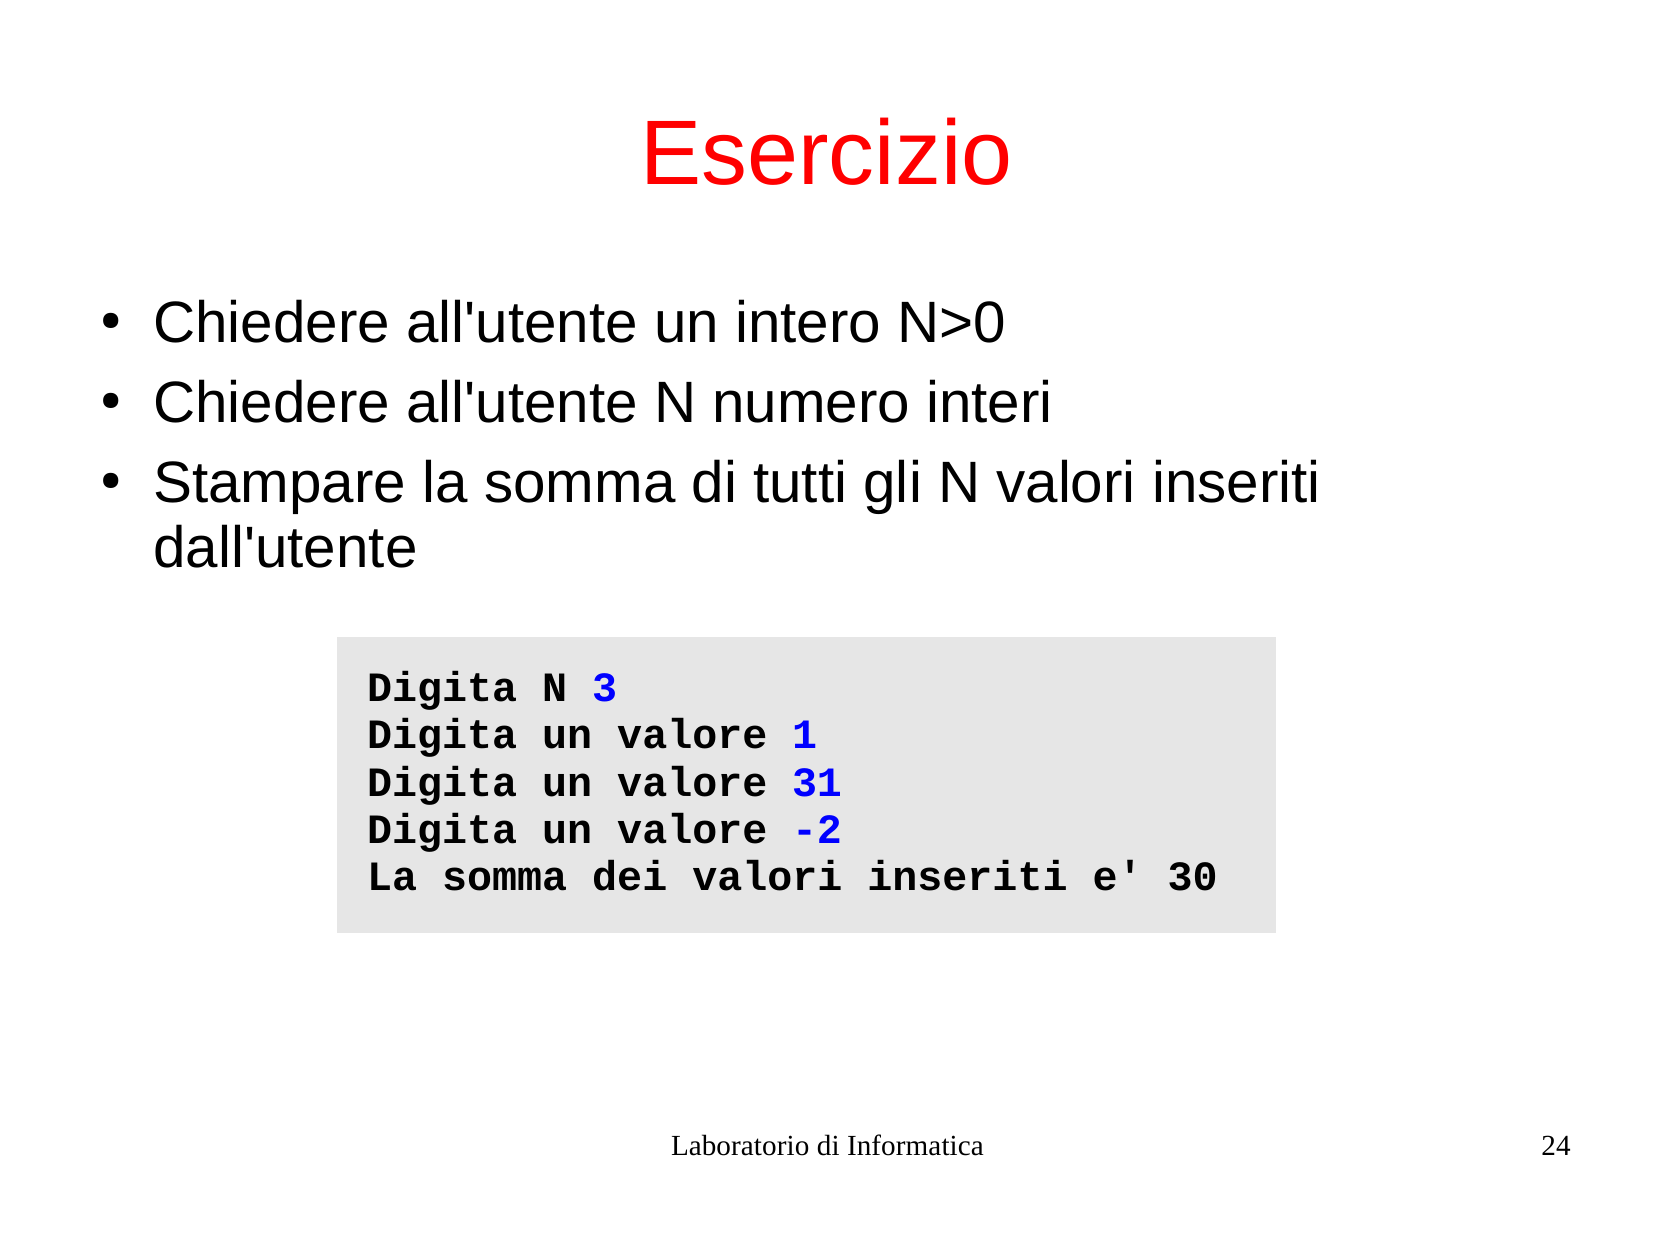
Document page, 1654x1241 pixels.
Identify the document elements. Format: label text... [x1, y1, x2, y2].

list Chiedere all'utente un intero N>0 Chiedere all'utente N numero interi Stampare la somma di tutti gli N valori inseriti dall'utente [82, 290, 1571, 1109]
text_box Digita N 3 Digita un valore 1 Digita un valore 31 Digita un valore -2 La somma dei valori inseriti e' 30 [337, 637, 1276, 933]
title Esercizio [82, 49, 1571, 257]
